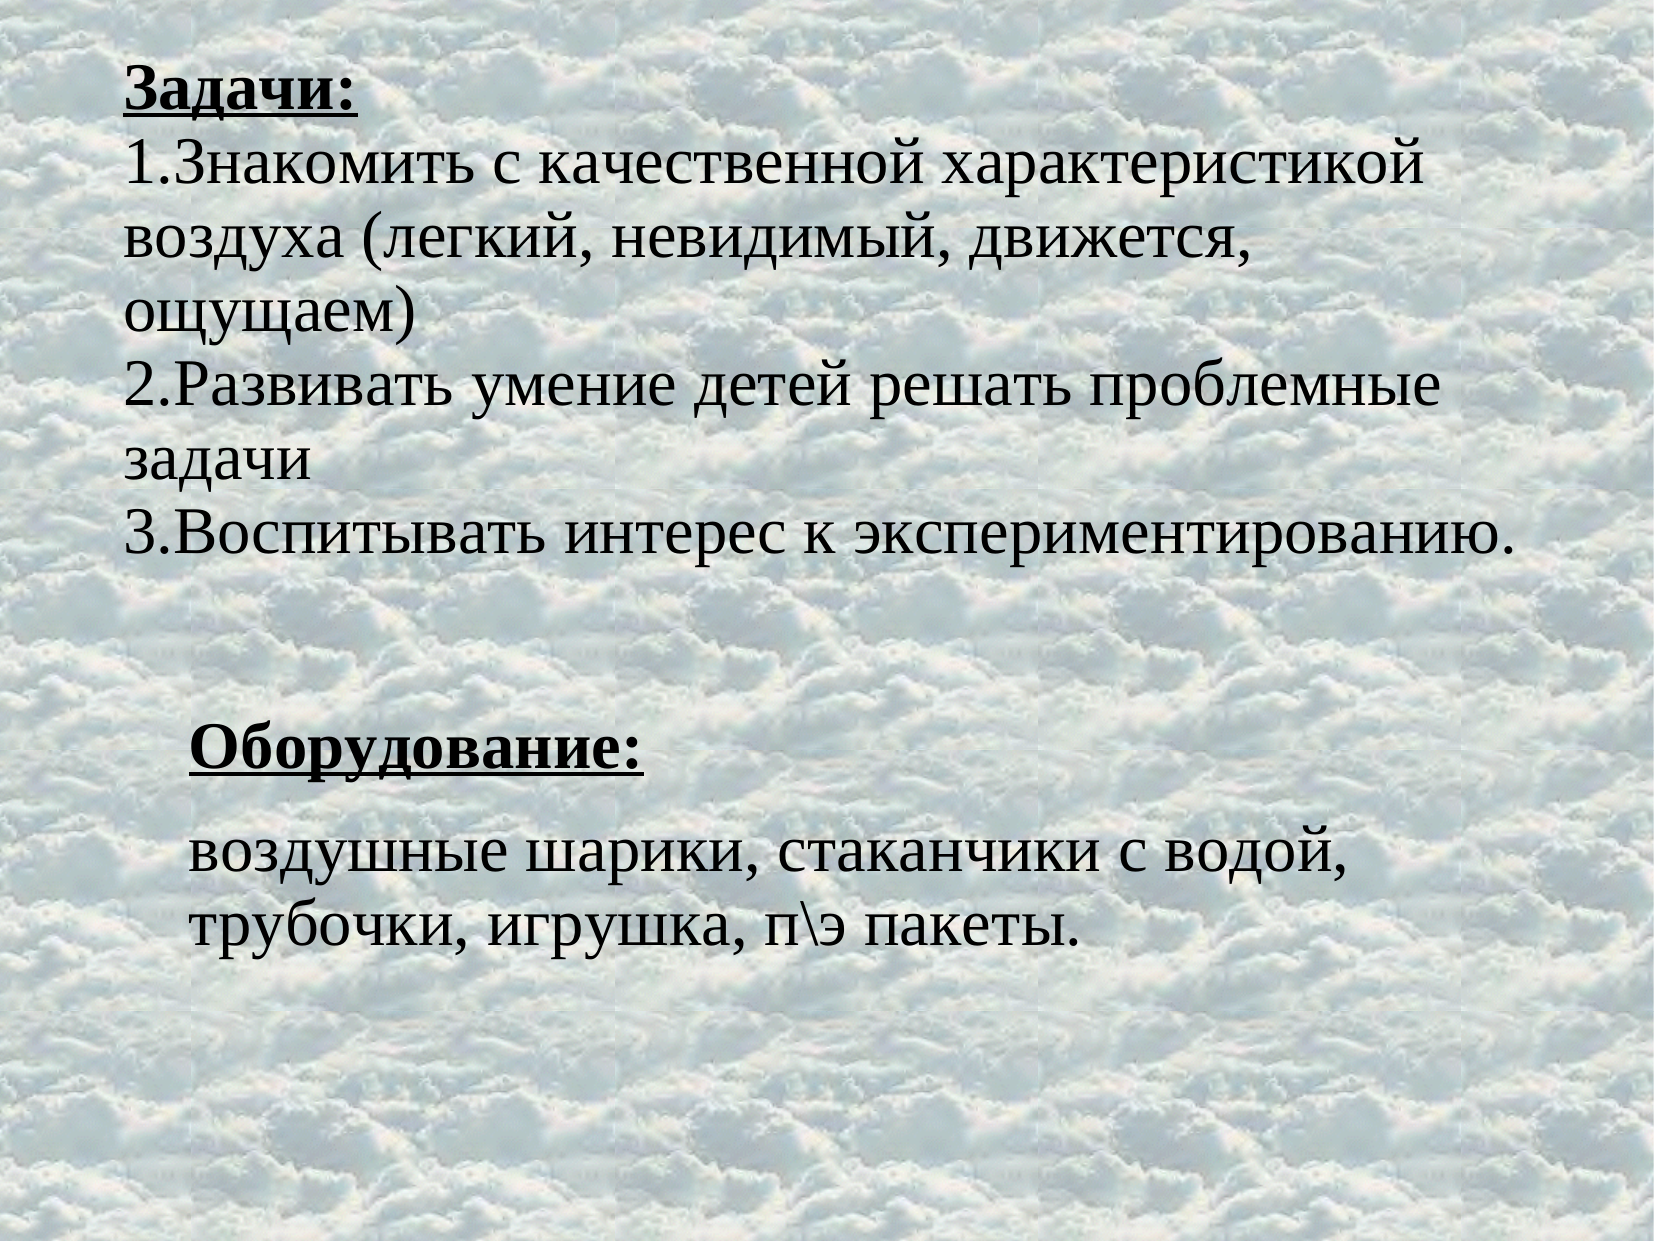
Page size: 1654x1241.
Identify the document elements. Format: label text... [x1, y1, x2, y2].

title Задачи: 1.Знакомить с качественной характеристикой воздуха (легкий, невидимый, движется, ощущаем) 2.Развивать умение детей решать проблемные задачи 3.Воспитывать интерес к экспериментированию. [123, 0, 1536, 680]
list Оборудование: воздушные шарики, стаканчики с водой, трубочки, игрушка, п\э пакеты. [118, 708, 1531, 1185]
picture [0, 0, 1654, 1241]
